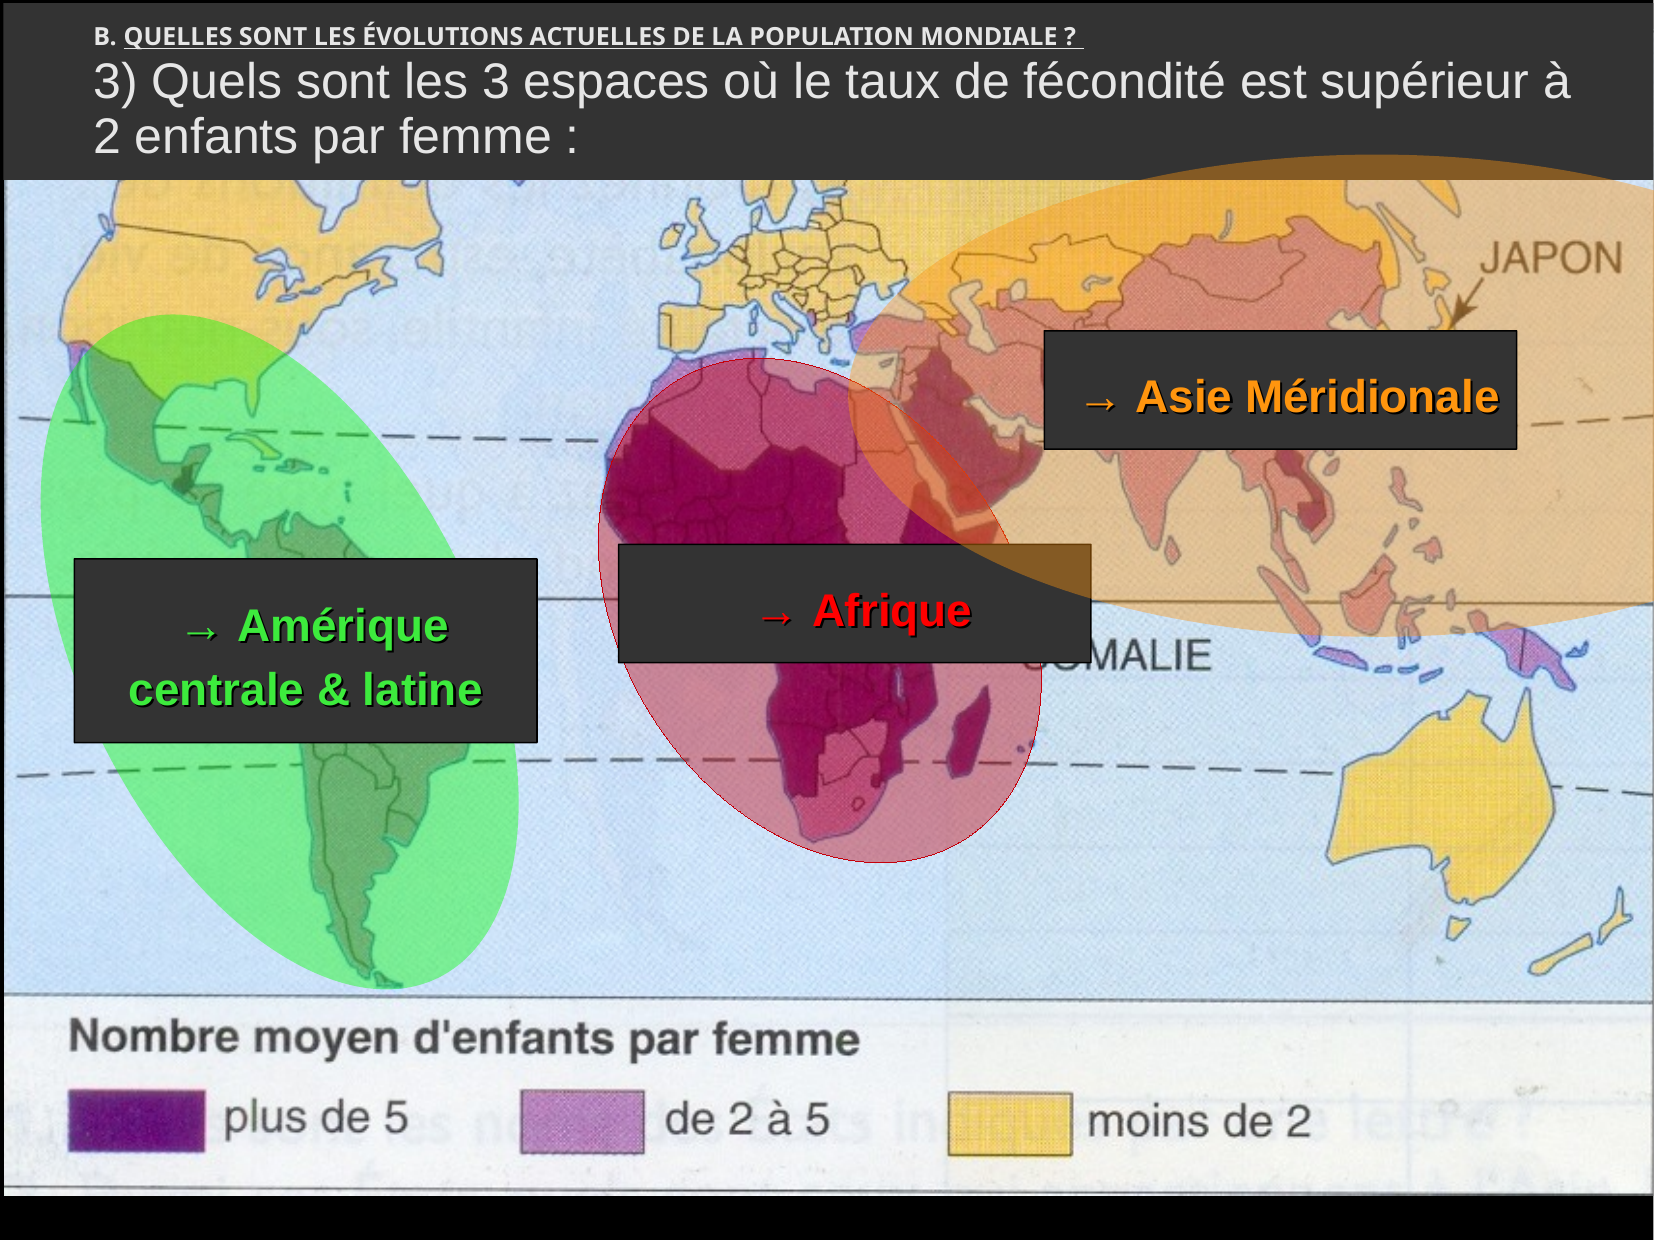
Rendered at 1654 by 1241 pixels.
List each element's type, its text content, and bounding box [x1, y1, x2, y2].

picture [4, 180, 1654, 1196]
text_box [40, 314, 456, 677]
text_box → Afrique [618, 544, 1091, 663]
picture [1618, 180, 1654, 190]
text_box [102, 743, 519, 990]
text_box B. QUELLES SONT LES ÉVOLUTIONS ACTUELLES DE LA POPULATION MONDIALE ? 3) Quels sont les 3 espaces où le taux de fécondité est supérieur à 2 enfants par femme : [3, 3, 1654, 180]
text_box [598, 154, 1654, 648]
text_box → Asie Méridionale [1044, 330, 1517, 450]
text_box [624, 663, 1042, 863]
text_box → Amérique centrale & latine [74, 558, 537, 743]
